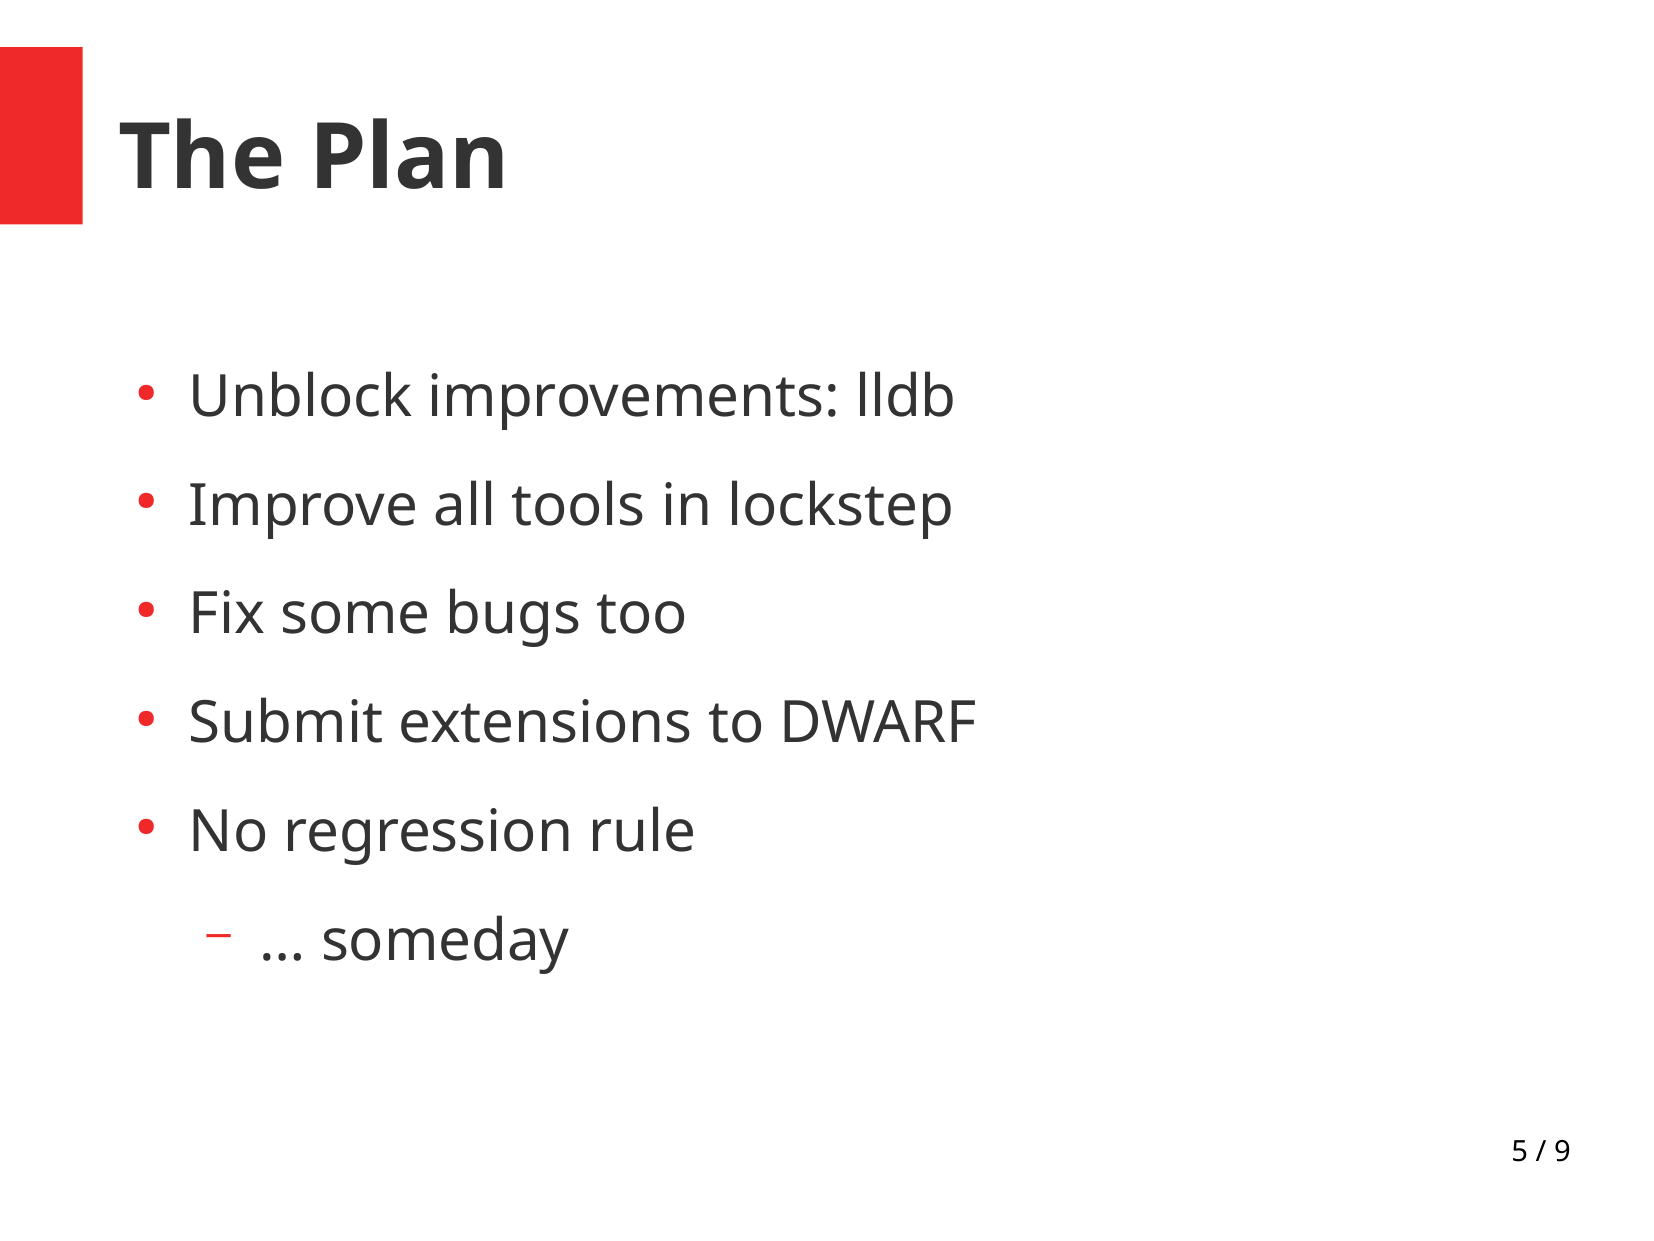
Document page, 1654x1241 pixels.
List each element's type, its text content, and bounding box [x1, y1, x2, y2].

list Unblock improvements: lldb Improve all tools in lockstep Fix some bugs too Submit extensions to DWARF No regression rule … someday [118, 354, 1536, 1074]
title The Plan [118, 49, 1571, 257]
